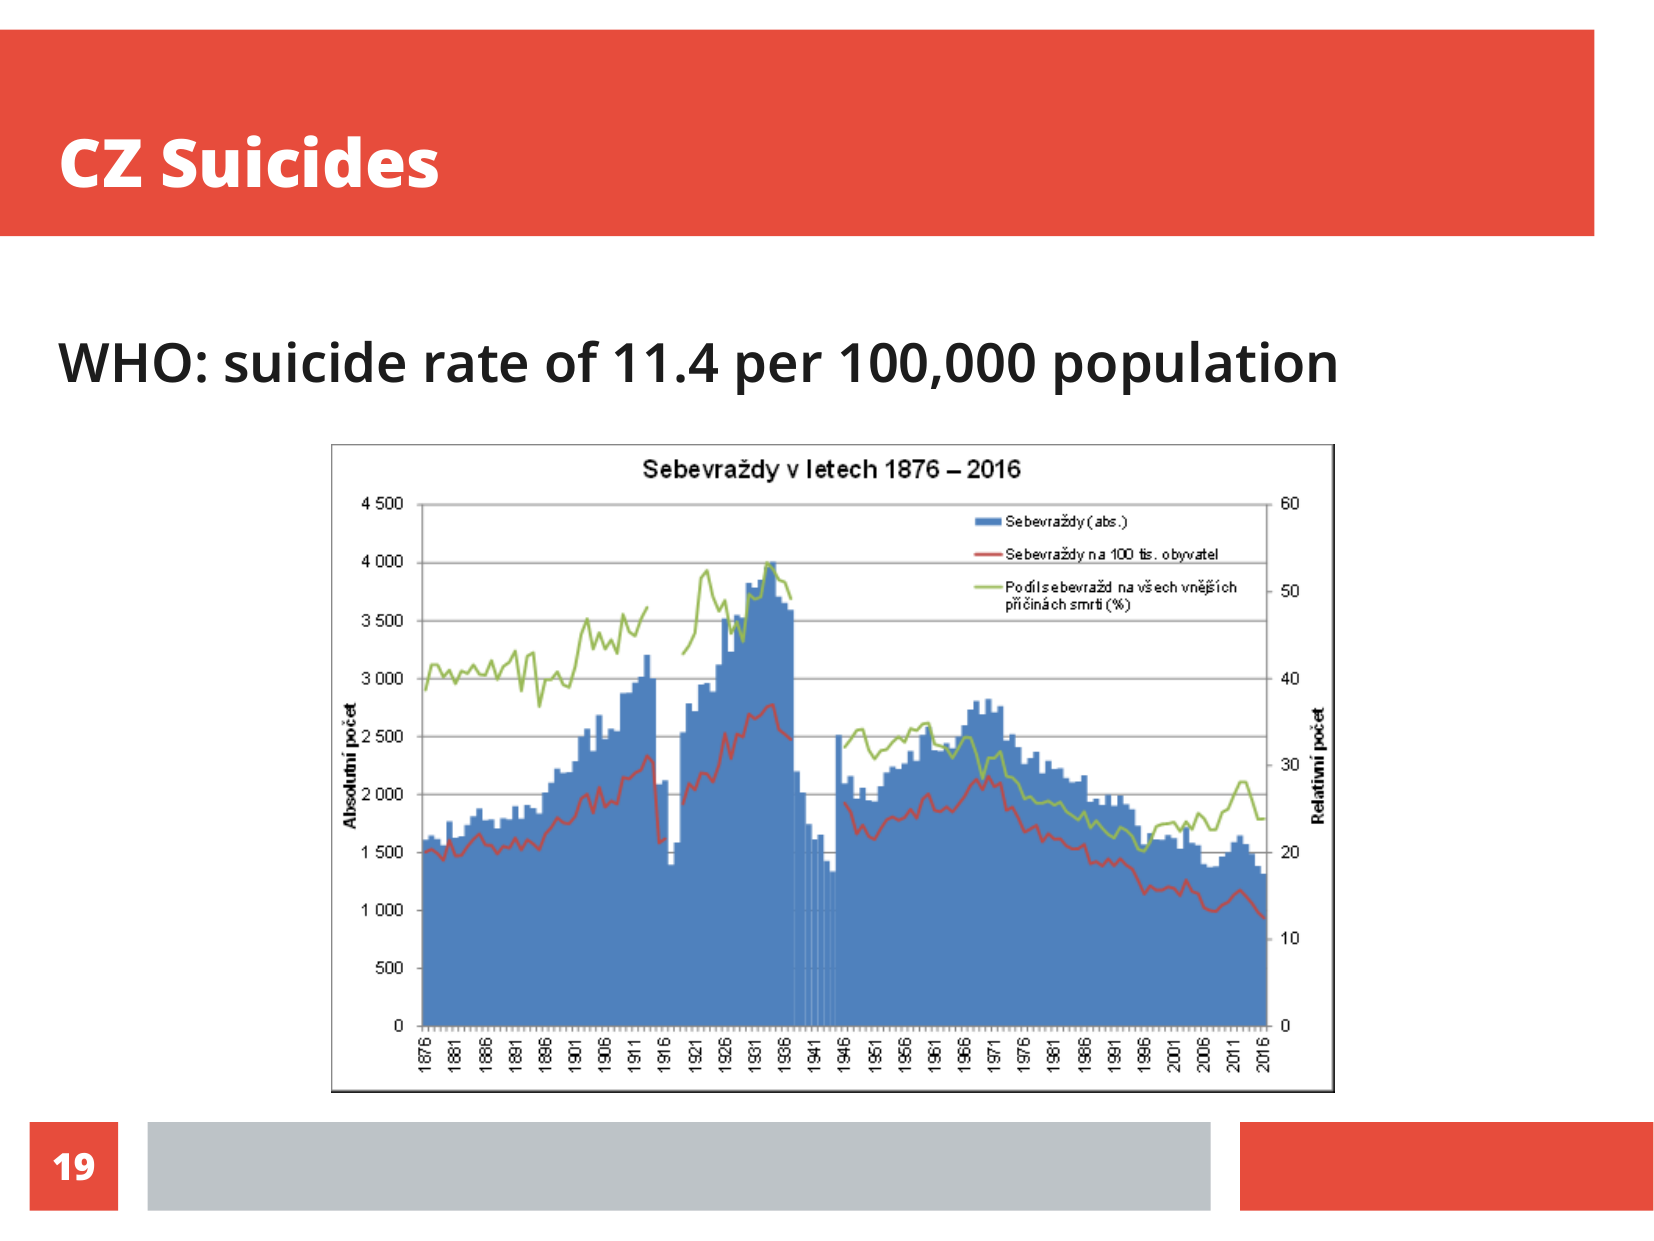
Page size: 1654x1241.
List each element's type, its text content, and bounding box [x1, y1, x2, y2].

title CZ Suicides [59, 59, 1595, 207]
list WHO: suicide rate of 11.4 per 100,000 population [59, 324, 1565, 1093]
picture [331, 444, 1335, 1093]
